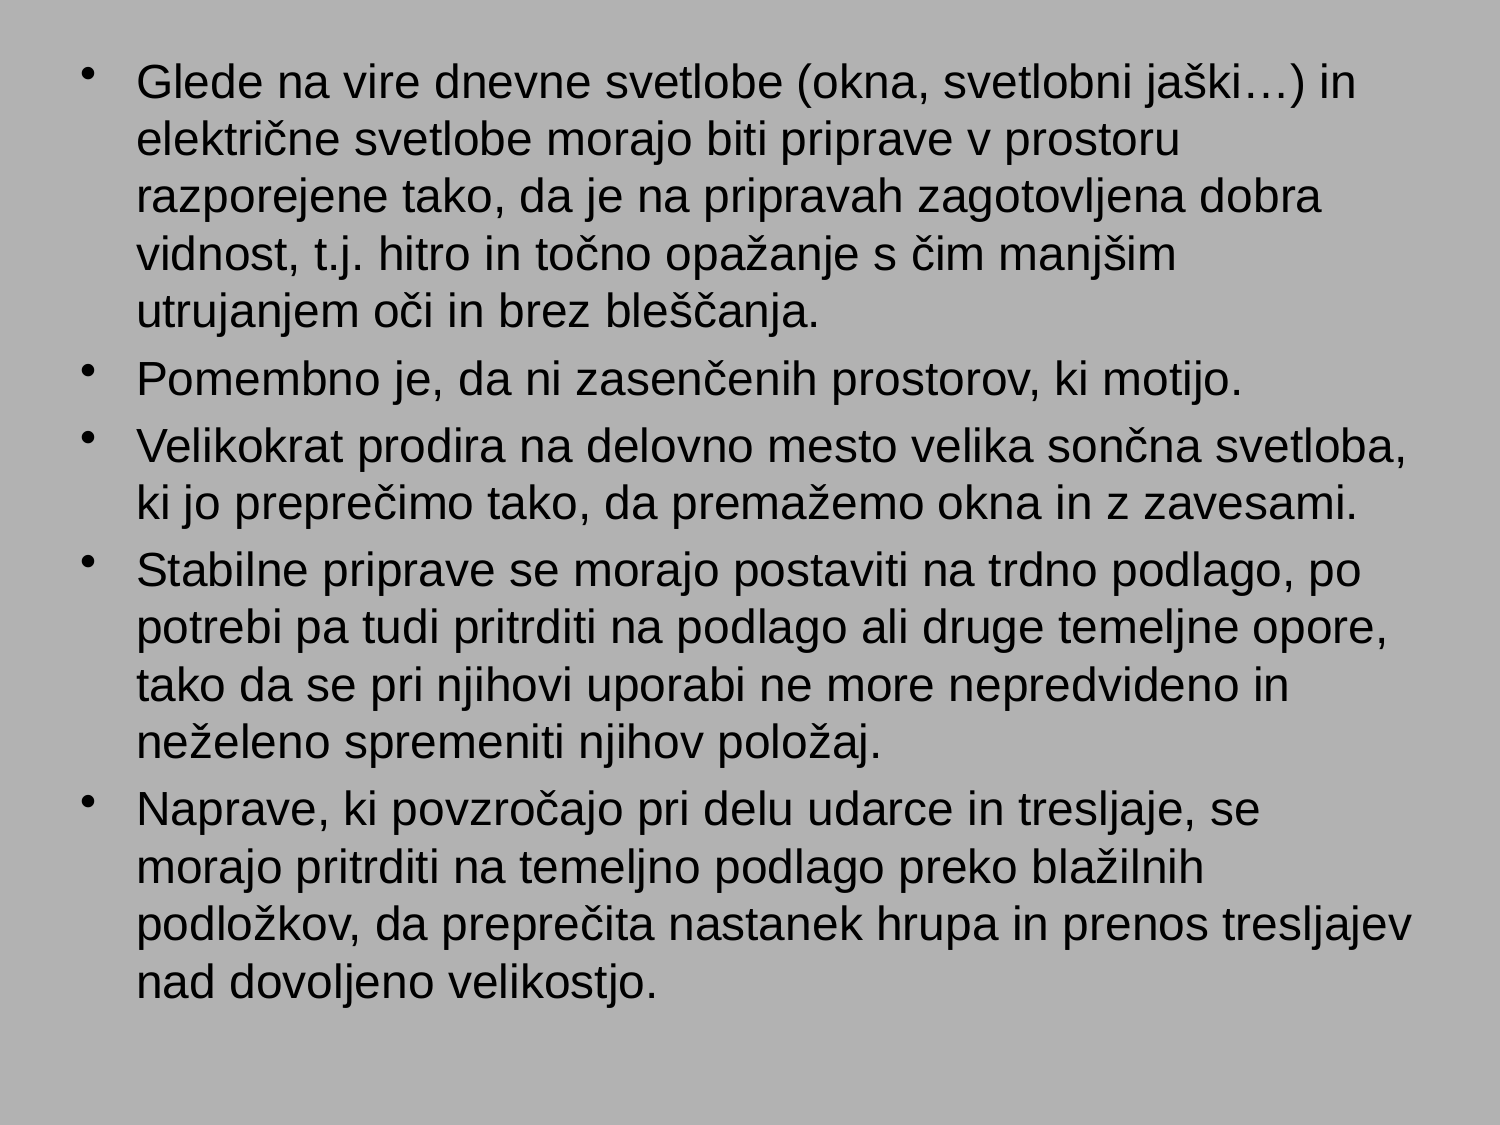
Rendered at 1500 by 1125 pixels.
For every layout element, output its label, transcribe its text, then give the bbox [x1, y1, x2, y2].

list Glede na vire dnevne svetlobe (okna, svetlobni jaški…) in električne svetlobe morajo biti priprave v prostoru razporejene tako, da je na pripravah zagotovljena dobra vidnost, t.j. hitro in točno opažanje s čim manjšim utrujanjem oči in brez bleščanja. Pomembno je, da ni zasenčenih prostorov, ki motijo. Velikokrat prodira na delovno mesto velika sončna svetloba, ki jo preprečimo tako, da premažemo okna in z zavesami. Stabilne priprave se morajo postaviti na trdno podlago, po potrebi pa tudi pritrditi na podlago ali druge temeljne opore, tako da se pri njihovi uporabi ne more nepredvideno in neželeno spremeniti njihov položaj. Naprave, ki povzročajo pri delu udarce in tresljaje, se morajo pritrditi na temeljno podlago preko blažilnih podložkov, da preprečita nastanek hrupa in prenos tresljajev nad dovoljeno velikostjo. [64, 42, 1430, 1102]
